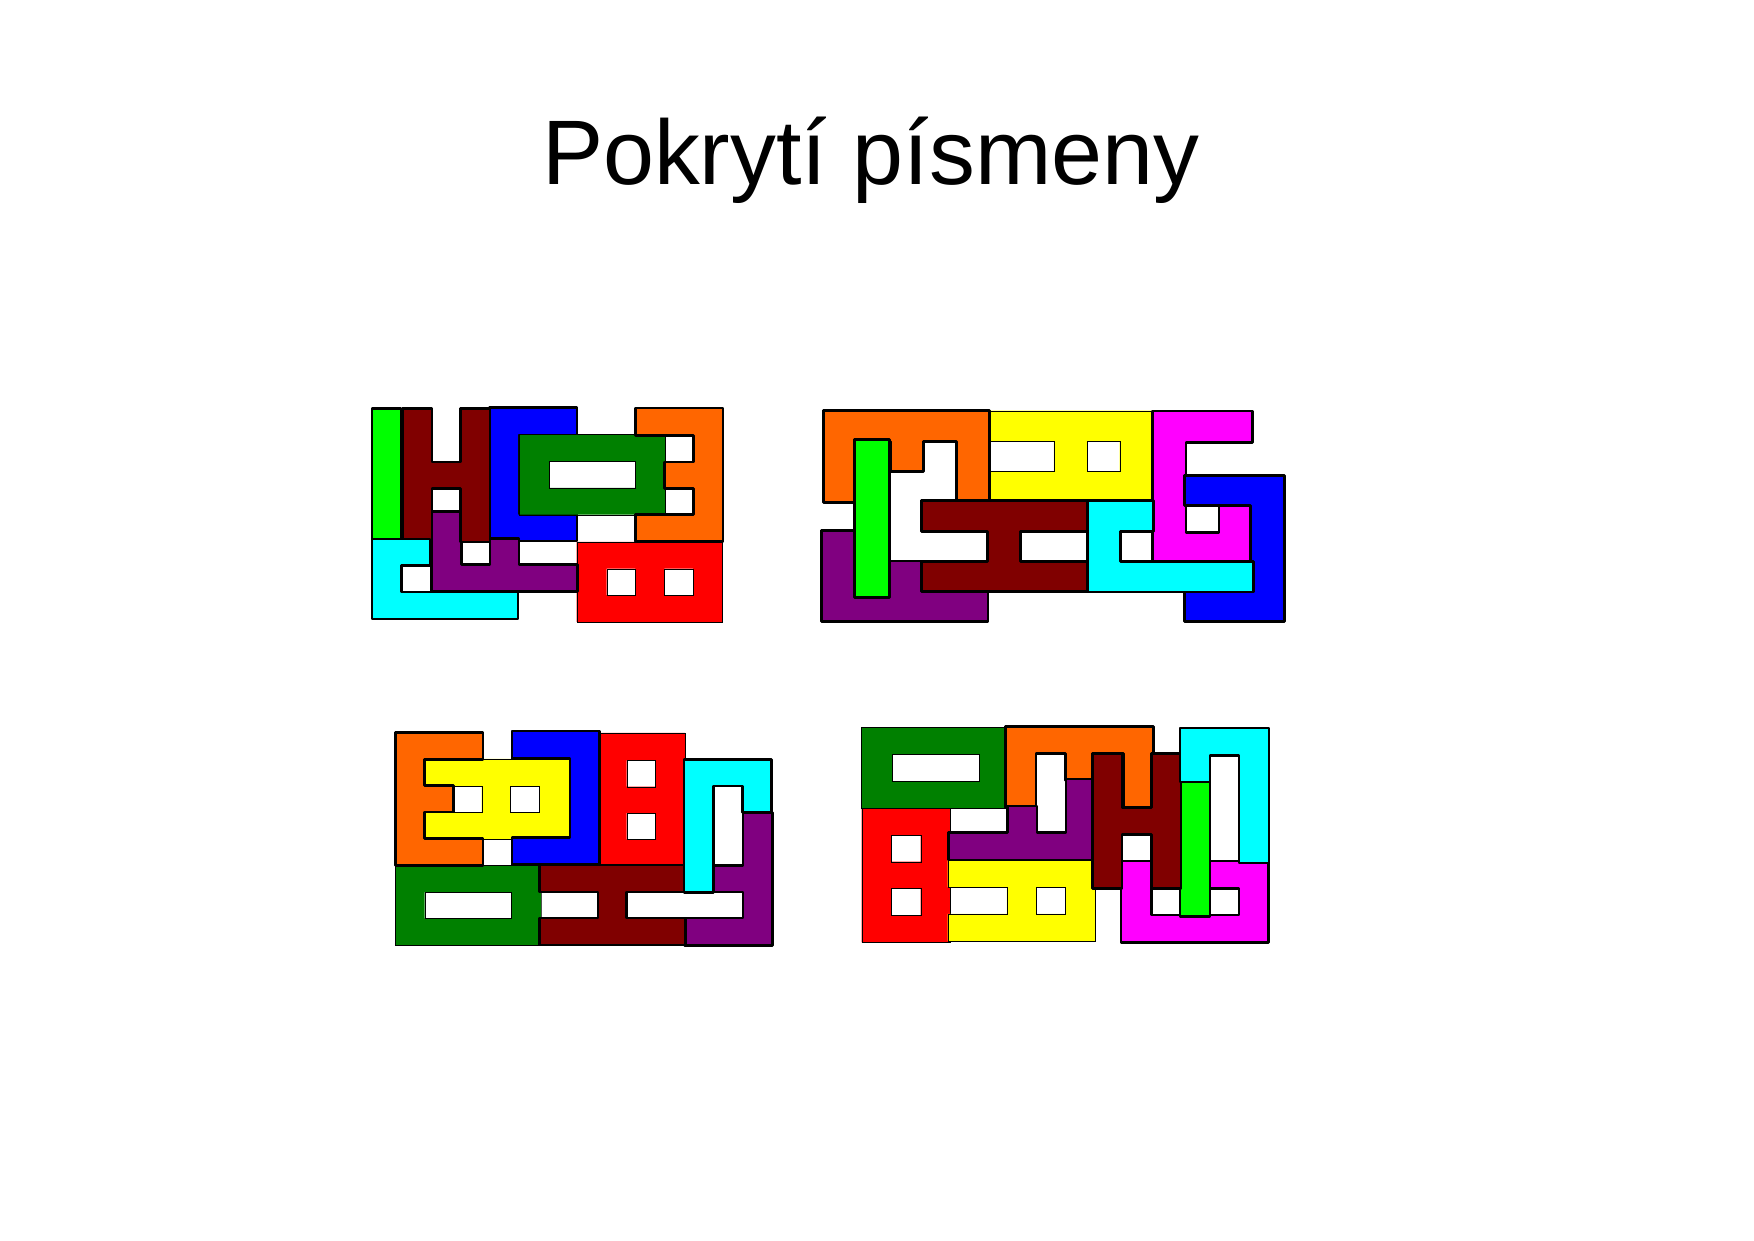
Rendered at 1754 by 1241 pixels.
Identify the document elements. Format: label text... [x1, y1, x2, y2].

picture [370, 406, 725, 624]
title Pokrytí písmeny [135, 58, 1608, 247]
picture [393, 730, 774, 947]
picture [820, 409, 1286, 624]
picture [860, 725, 1271, 944]
